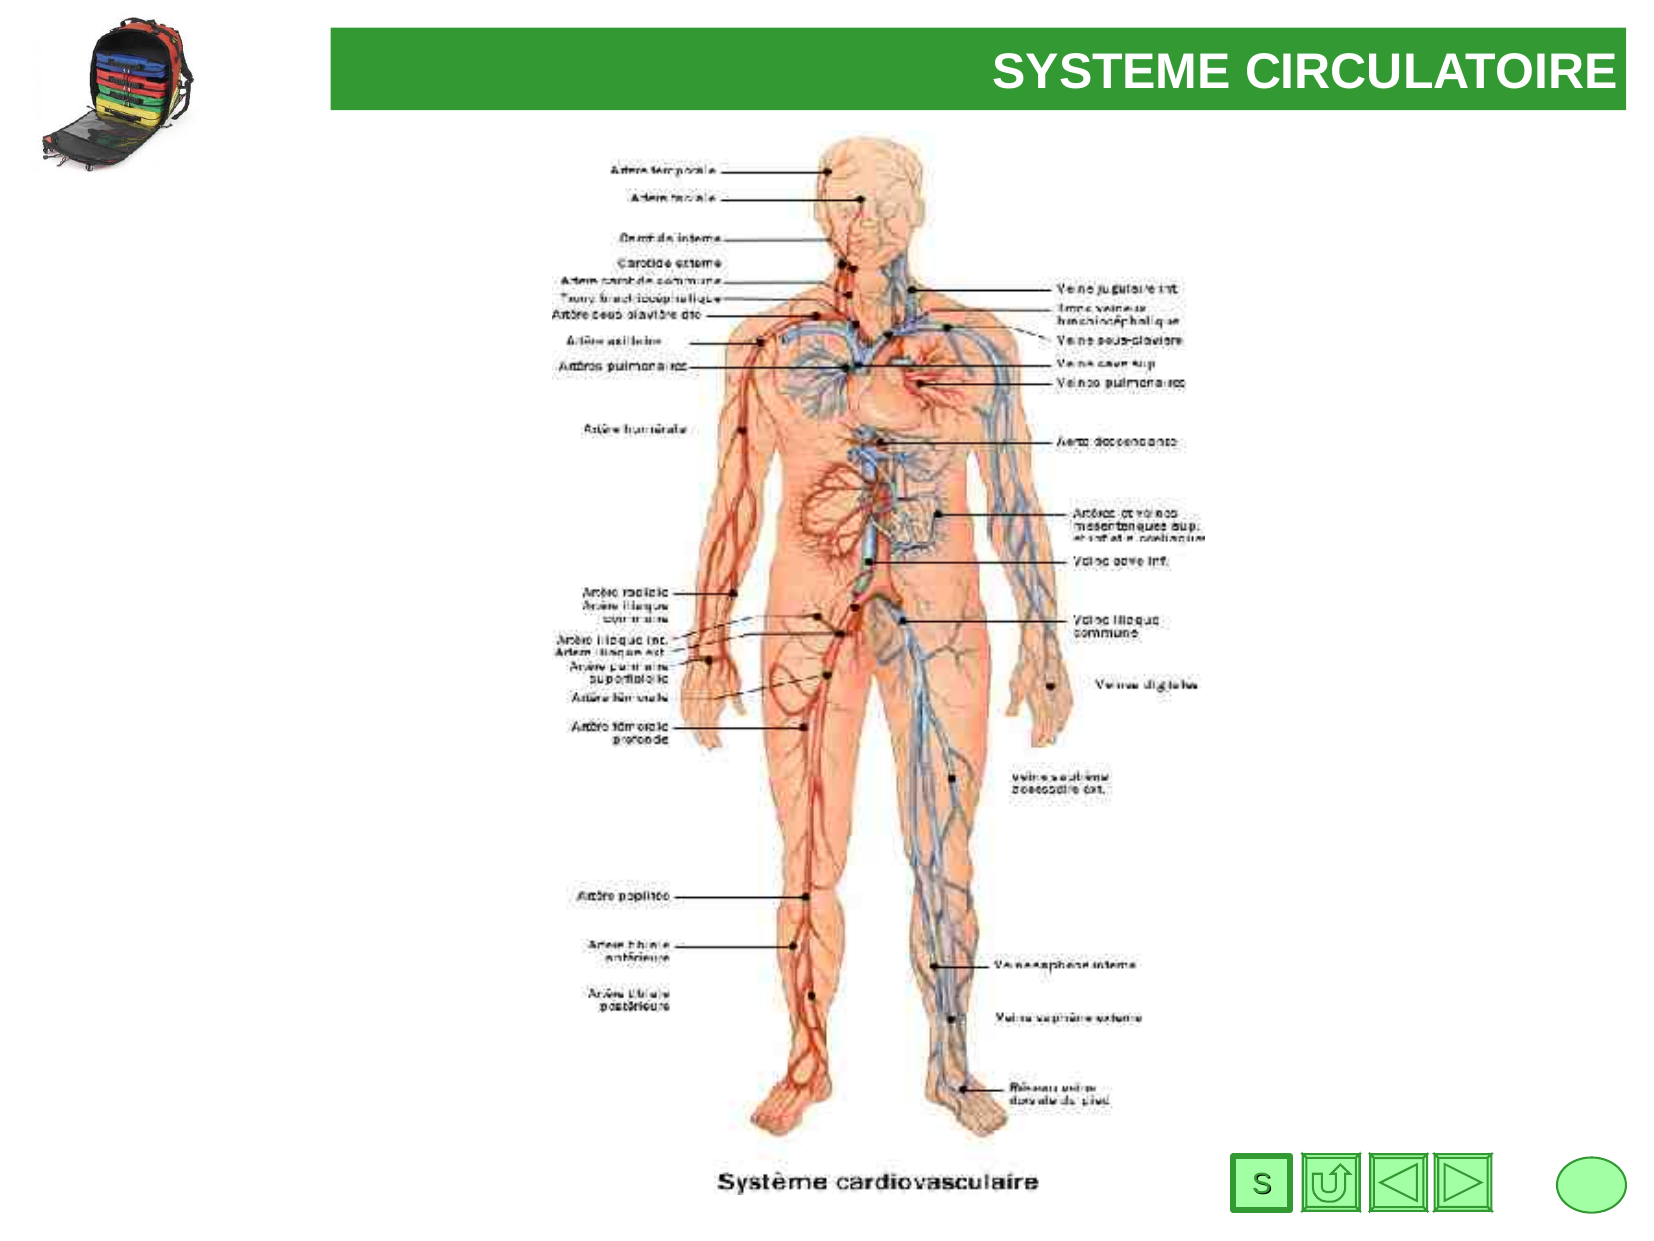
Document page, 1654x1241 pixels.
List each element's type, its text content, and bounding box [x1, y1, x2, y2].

title SYSTEME CIRCULATOIRE [331, 35, 1619, 107]
picture [552, 130, 1205, 1195]
text_box [1556, 1157, 1626, 1213]
picture [29, 5, 201, 183]
